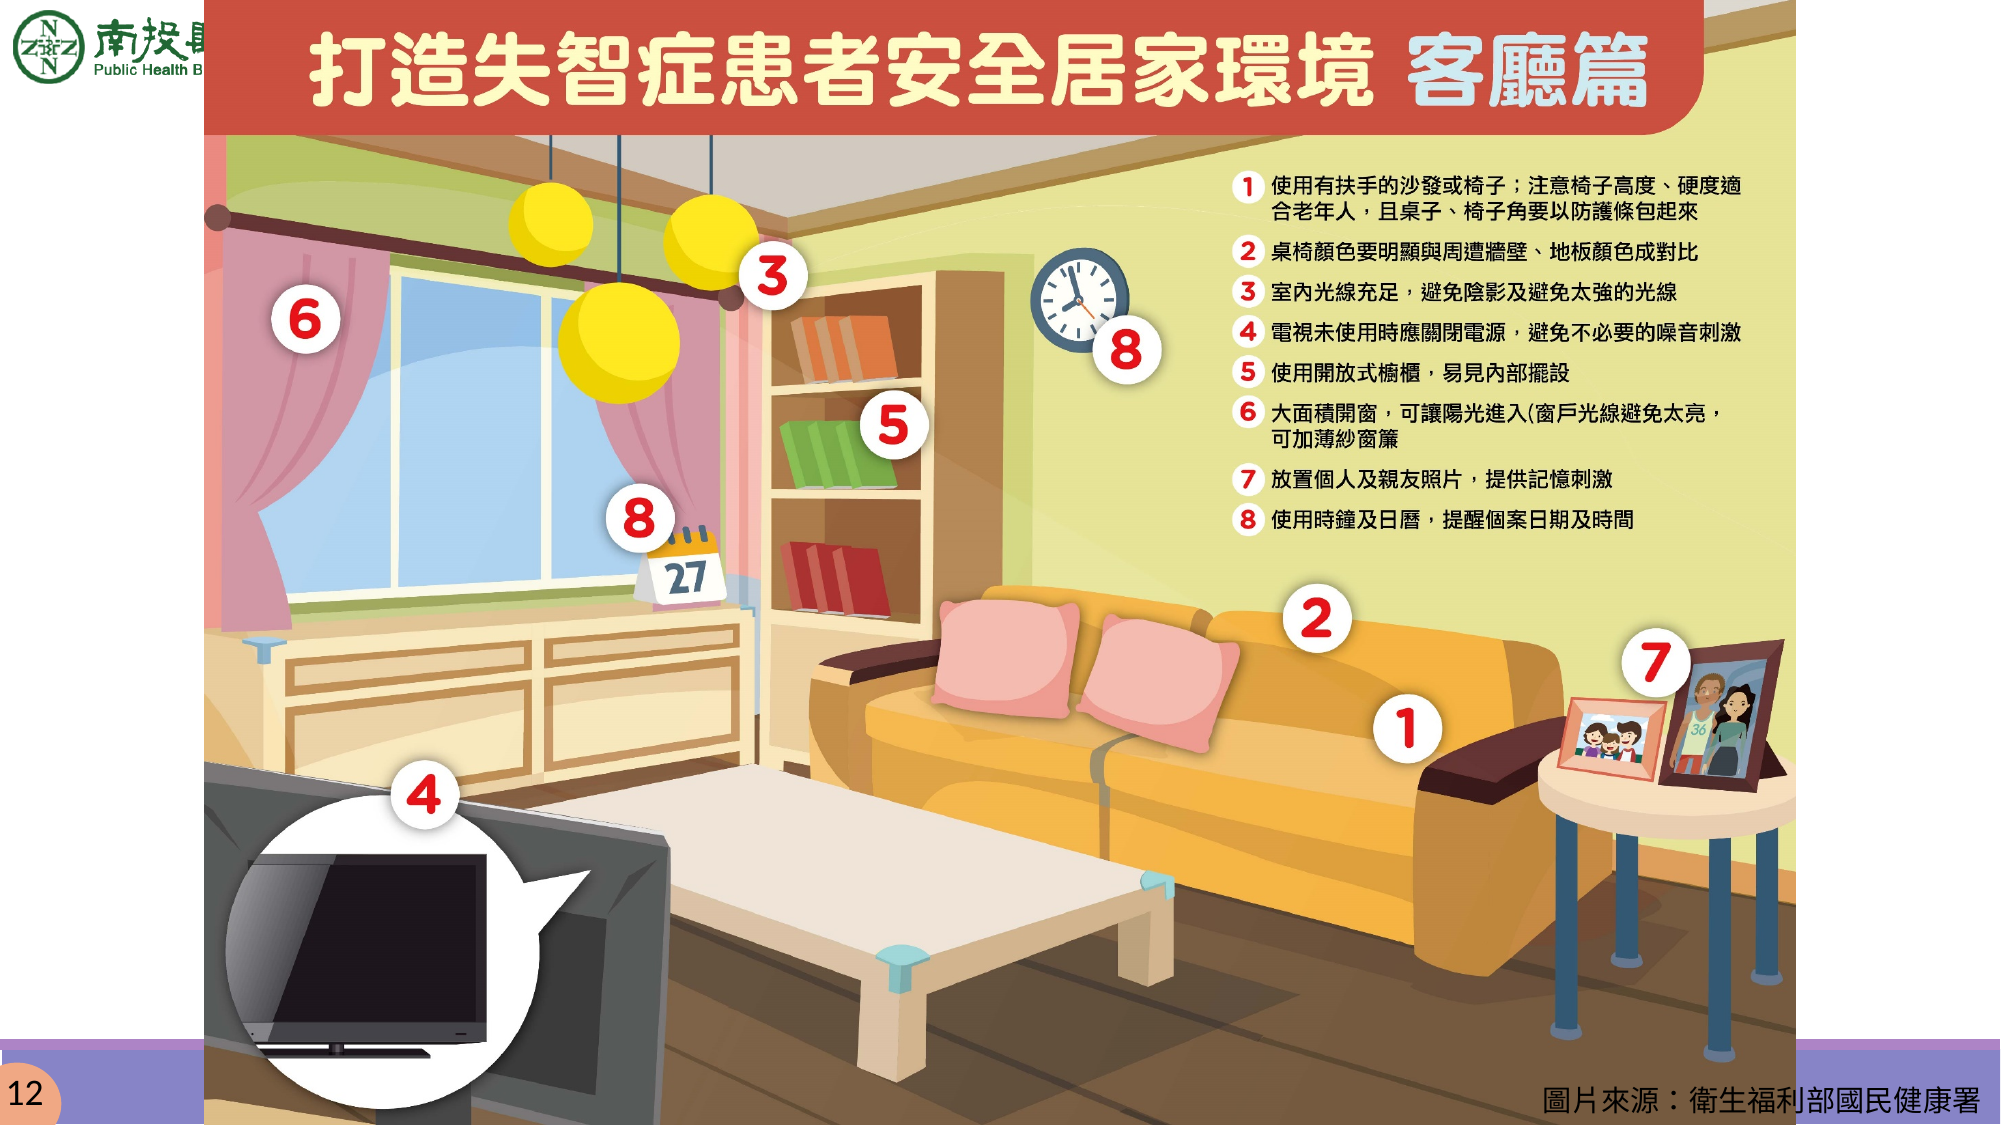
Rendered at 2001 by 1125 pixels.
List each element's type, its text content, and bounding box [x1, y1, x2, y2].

text_box 圖片來源：衛生福利部國民健康署 [1528, 1074, 1997, 1125]
picture [13, 0, 1796, 1125]
text_box 12 [0, 1060, 63, 1122]
